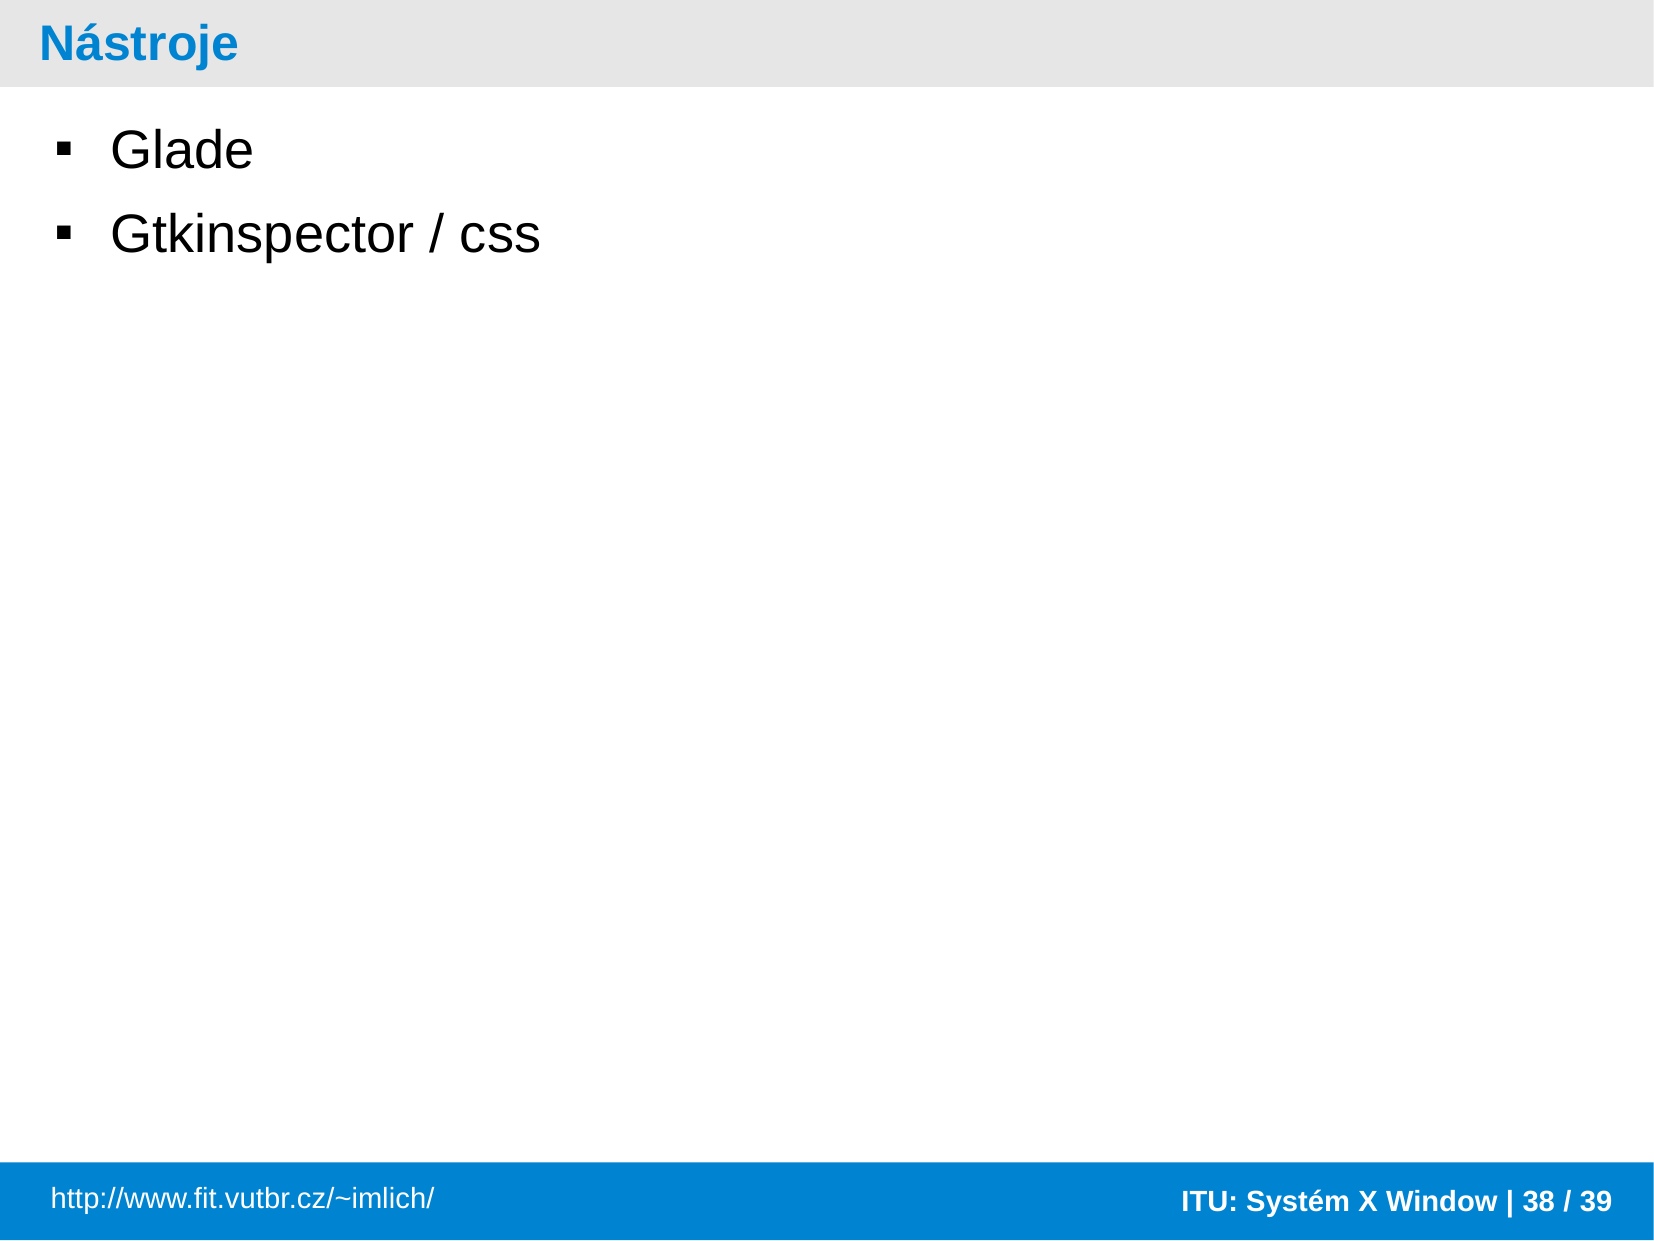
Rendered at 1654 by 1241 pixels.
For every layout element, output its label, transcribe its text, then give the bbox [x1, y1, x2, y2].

list Glade Gtkinspector / css [39, 119, 1615, 839]
title Nástroje [39, 5, 1615, 81]
